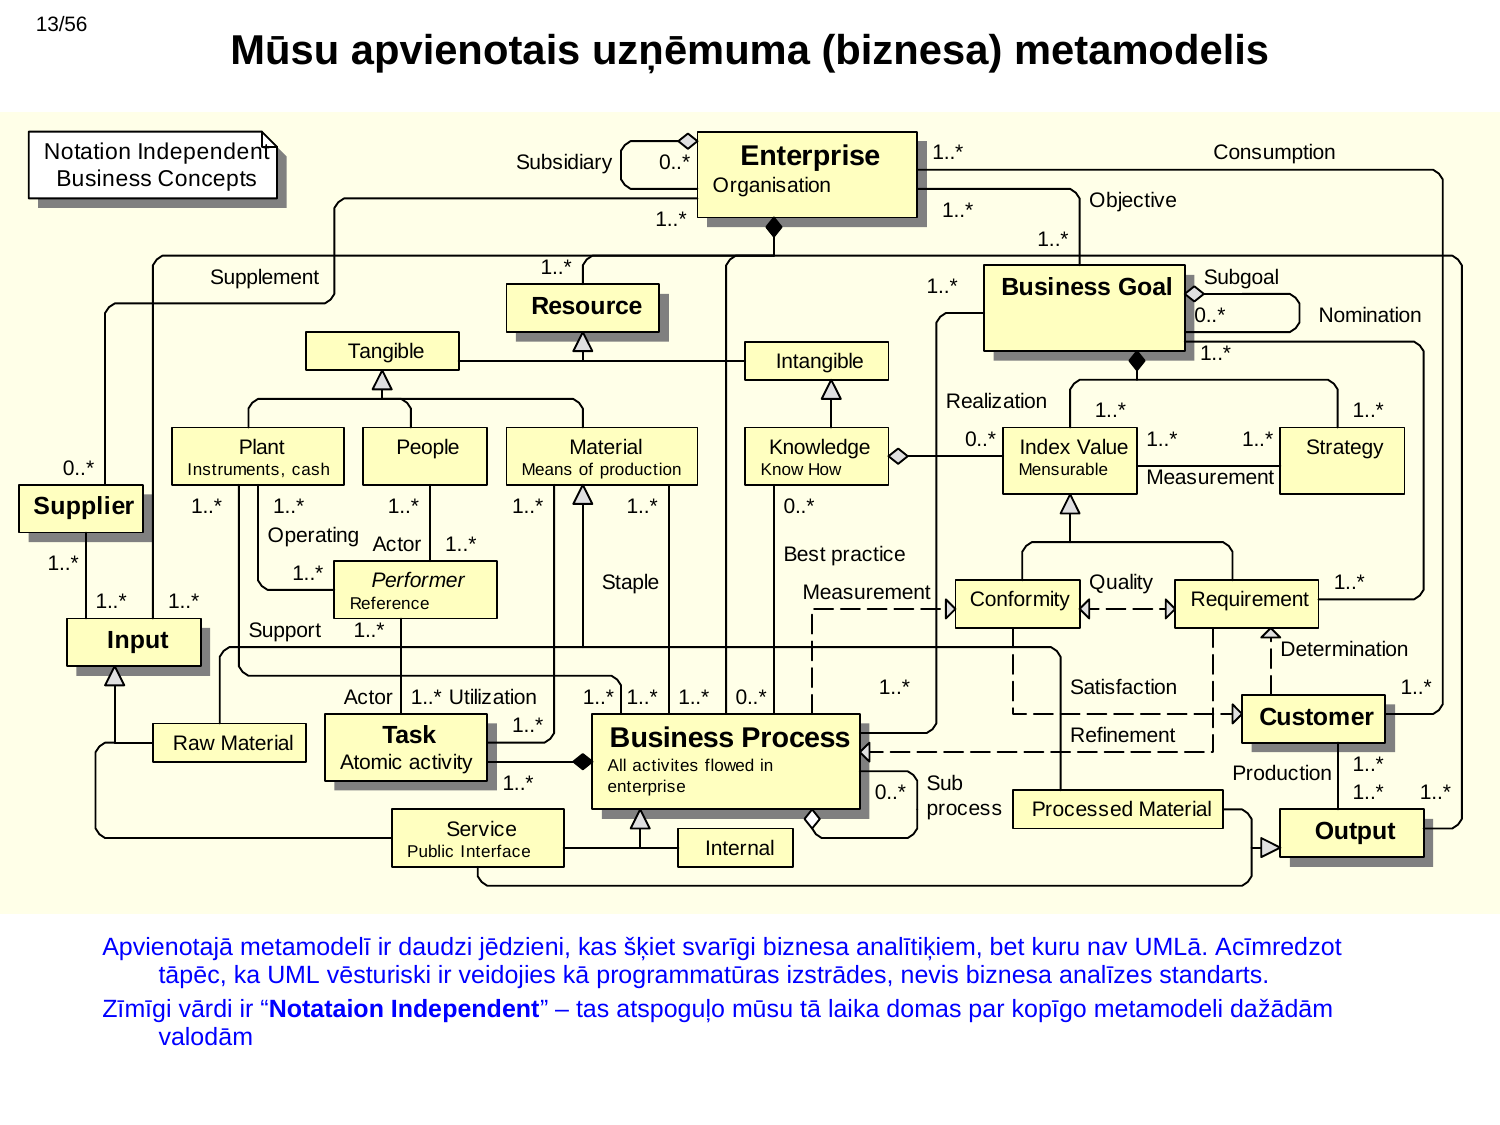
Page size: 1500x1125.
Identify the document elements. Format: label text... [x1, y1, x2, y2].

title Mūsu apvienotais uzņēmuma (biznesa) metamodelis [112, 17, 1388, 83]
list Apvienotajā metamodelī ir daudzi jēdzieni, kas šķiet svarīgi biznesa analītiķiem, bet kuru nav UMLā. Acīmredzot tāpēc, ka UML vēsturiski ir veidojies kā programmatūras izstrādes, nevis biznesa analīzes standarts. Zīmīgi vārdi ir “Notataion Independent” – tas atspoguļo mūsu tā laika domas par kopīgo metamodeli dažādām valodām [87, 924, 1426, 1088]
picture [0, 112, 1500, 915]
